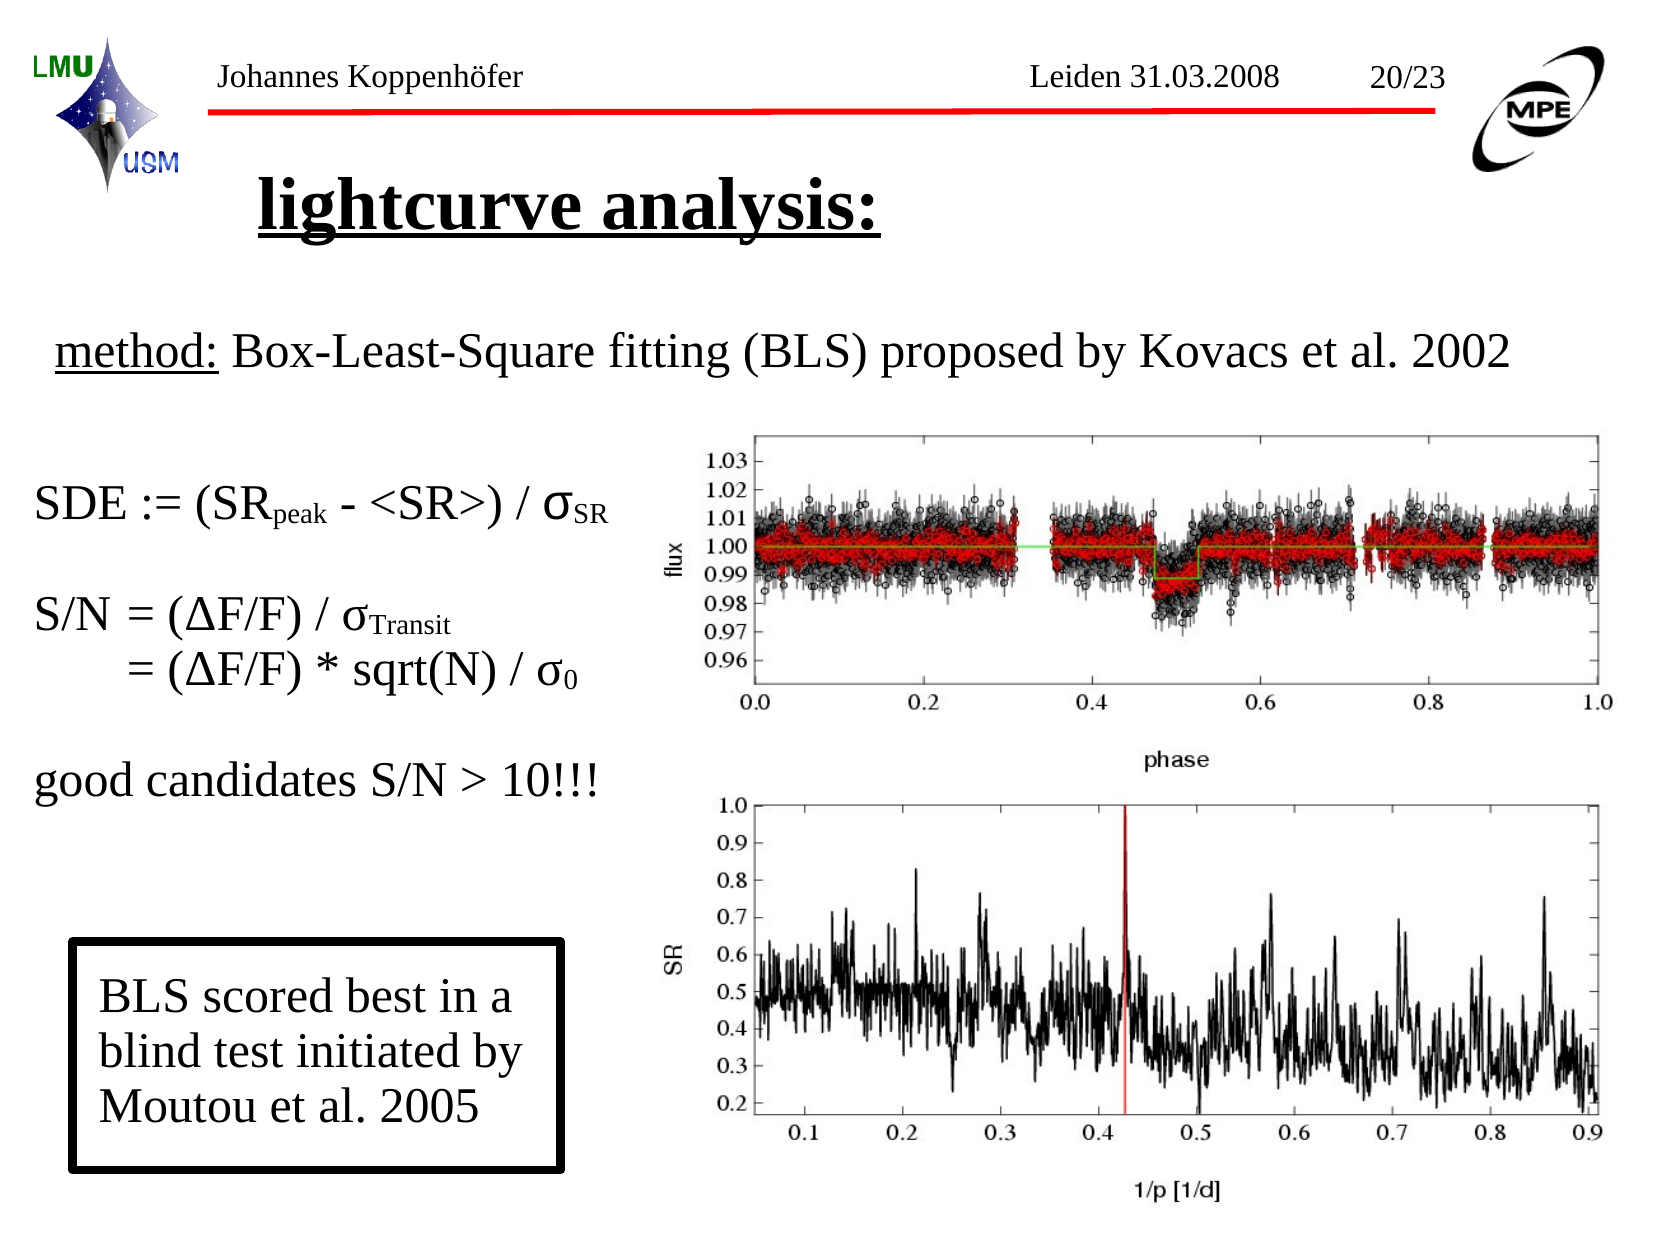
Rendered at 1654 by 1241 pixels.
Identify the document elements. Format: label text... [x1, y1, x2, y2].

picture [32, 35, 182, 194]
text_box SDE := (SRpeak - <SR>) / σSR S/N = (ΔF/F) / σTransit = (ΔF/F) * sqrt(N) / σ0 good candidates S/N > 10!!! [33, 474, 640, 873]
text_box method: Box-Least-Square fitting (BLS) proposed by Kovacs et al. 2002 [54, 323, 1512, 379]
text_box BLS scored best in a blind test initiated by Moutou et al. 2005 [98, 967, 537, 1134]
picture [1472, 46, 1605, 172]
picture [640, 420, 1619, 1215]
text_box Leiden 31.03.2008 [1029, 57, 1342, 95]
text_box 20/23 [1369, 58, 1455, 96]
text_box [72, 941, 561, 1171]
text_box lightcurve analysis: [258, 162, 881, 246]
text_box Johannes Koppenhöfer [217, 57, 525, 95]
